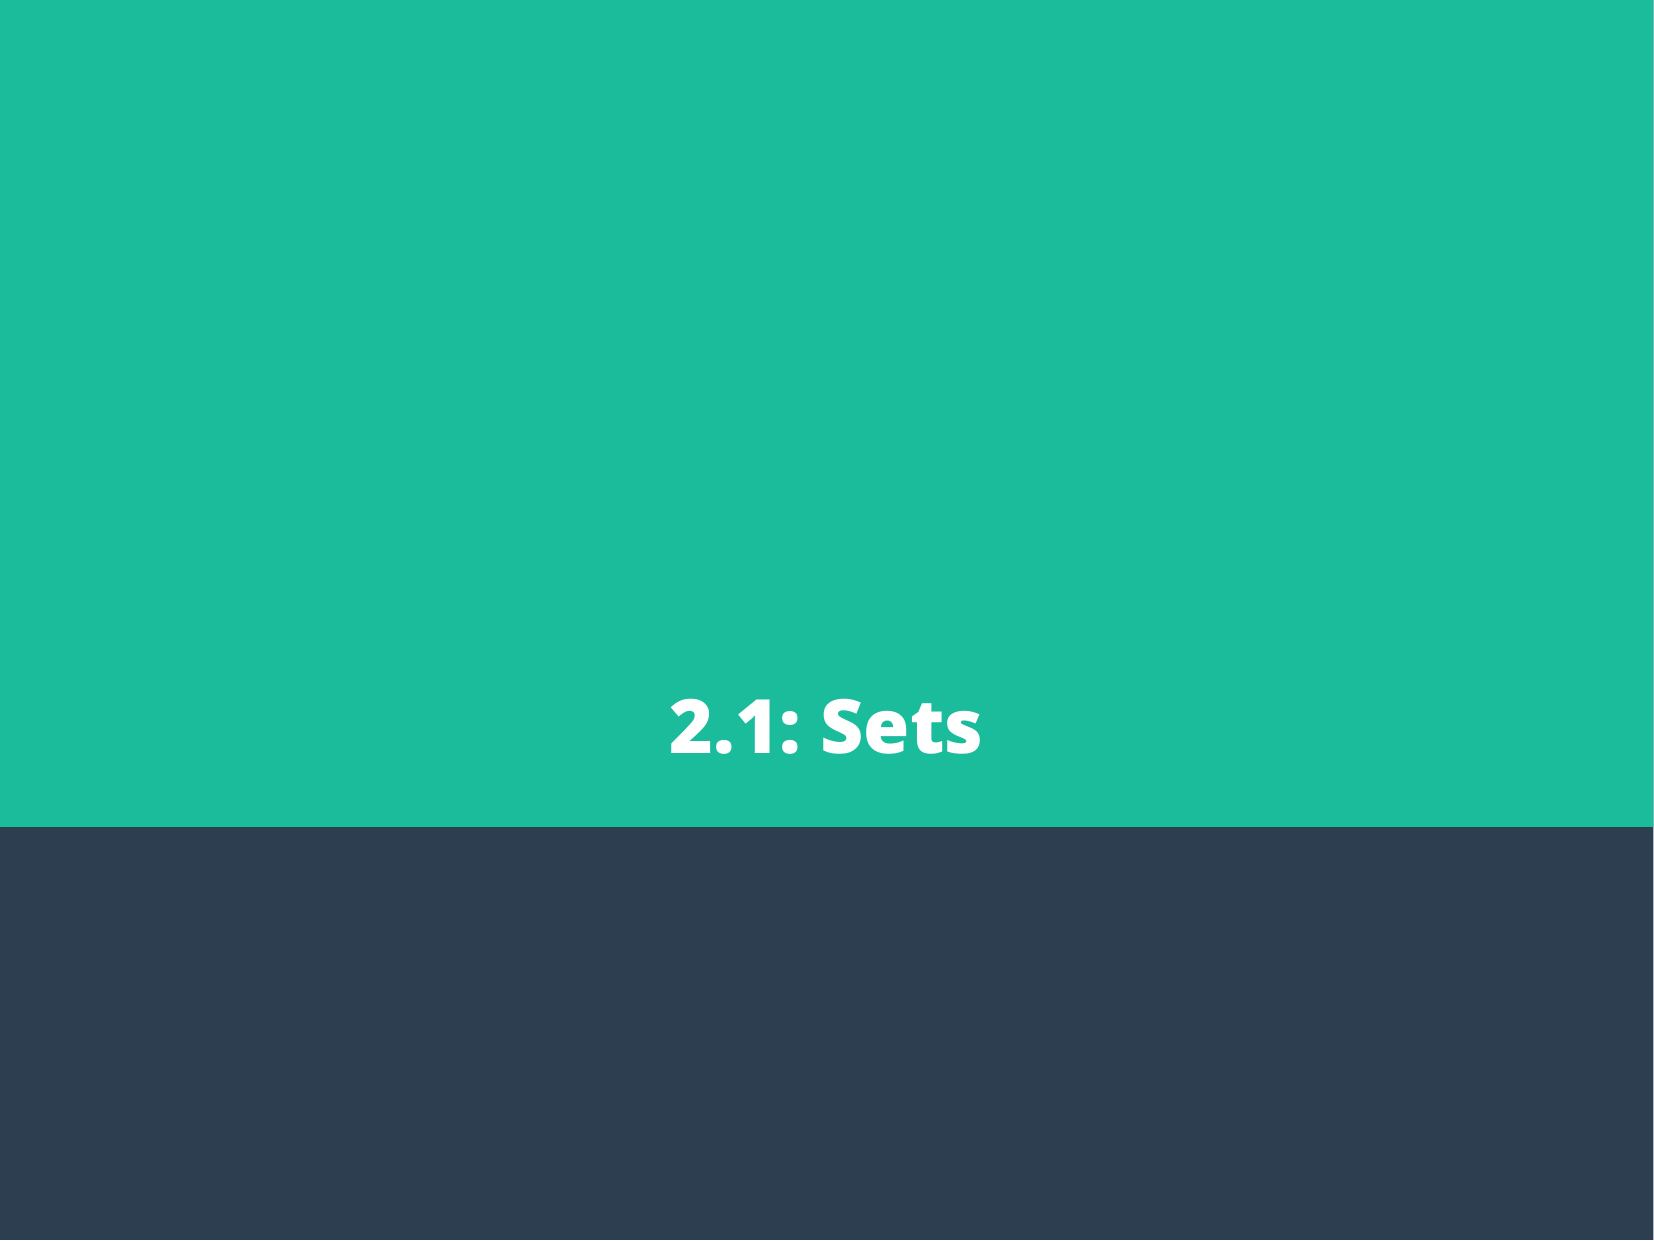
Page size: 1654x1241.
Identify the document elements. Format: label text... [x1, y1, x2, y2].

title 2.1: Sets [59, 620, 1595, 778]
